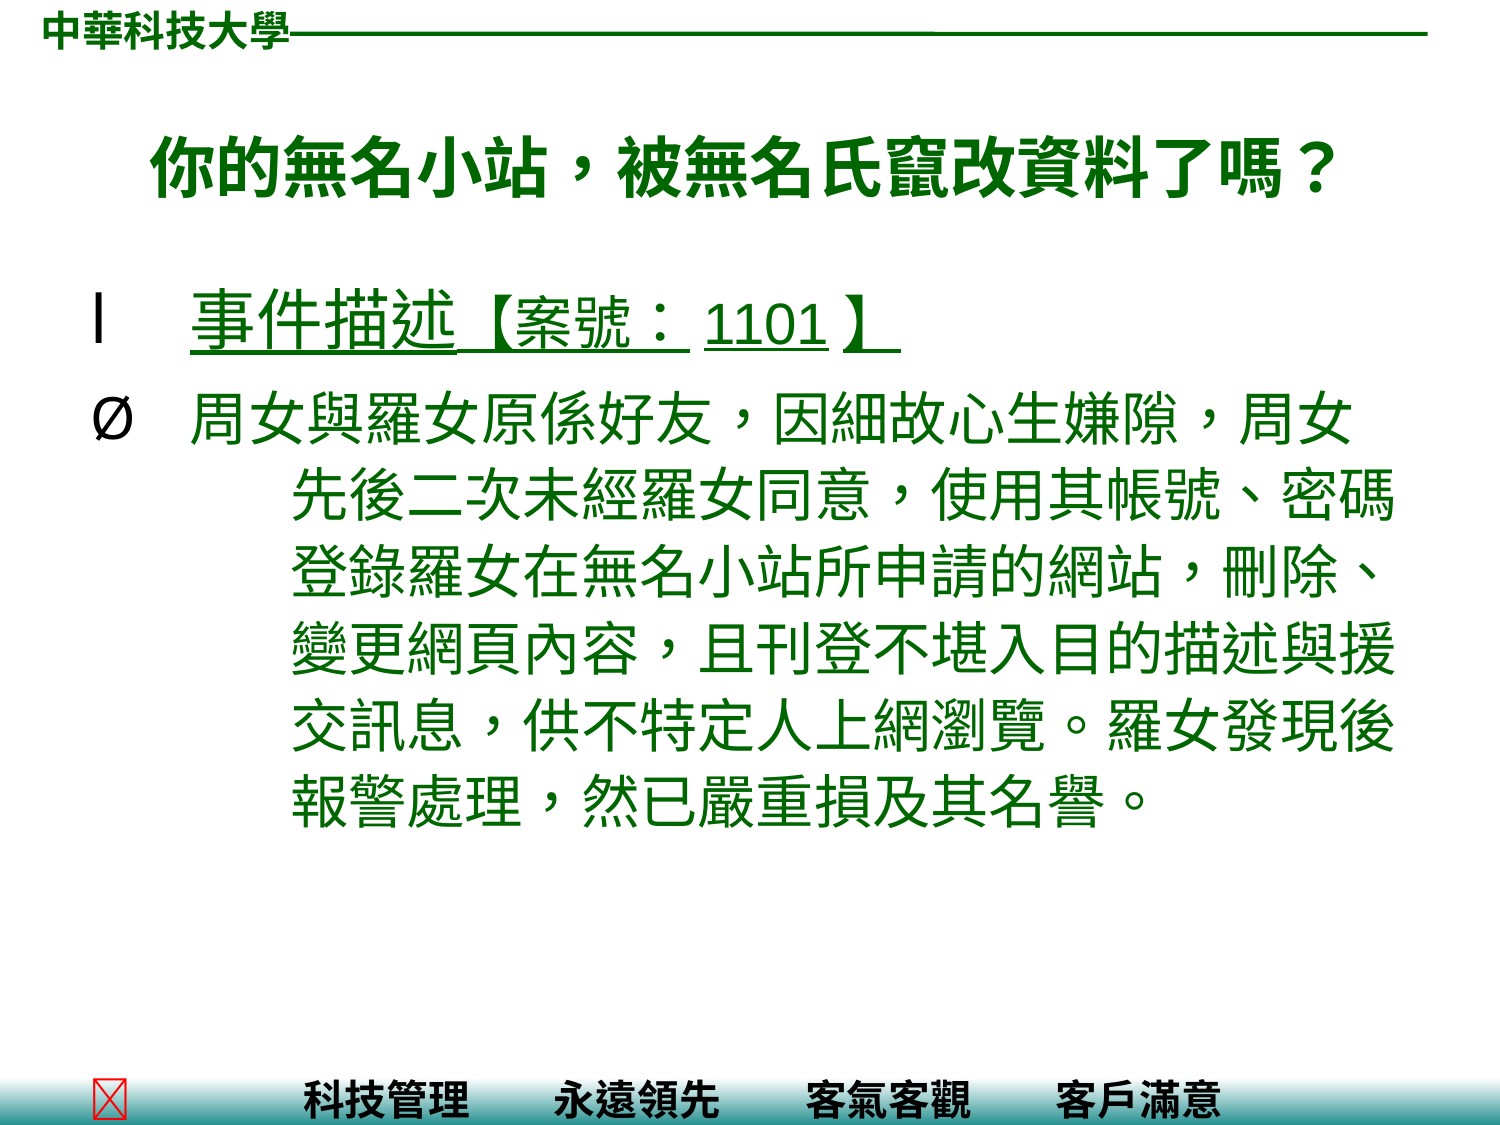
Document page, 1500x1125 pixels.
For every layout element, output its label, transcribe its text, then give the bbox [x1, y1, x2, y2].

title 你的無名小站，被無名氏竄改資料了嗎？ [75, 99, 1426, 233]
list 事件描述【案號：1101】 周女與羅女原係好友，因細故心生嫌隙，周女先後二次未經羅女同意，使用其帳號、密碼登錄羅女在無名小站所申請的網站，刪除、變更網頁內容，且刊登不堪入目的描述與援交訊息，供不特定人上網瀏覽。羅女發現後報警處理，然已嚴重損及其名譽。 [75, 262, 1426, 1038]
